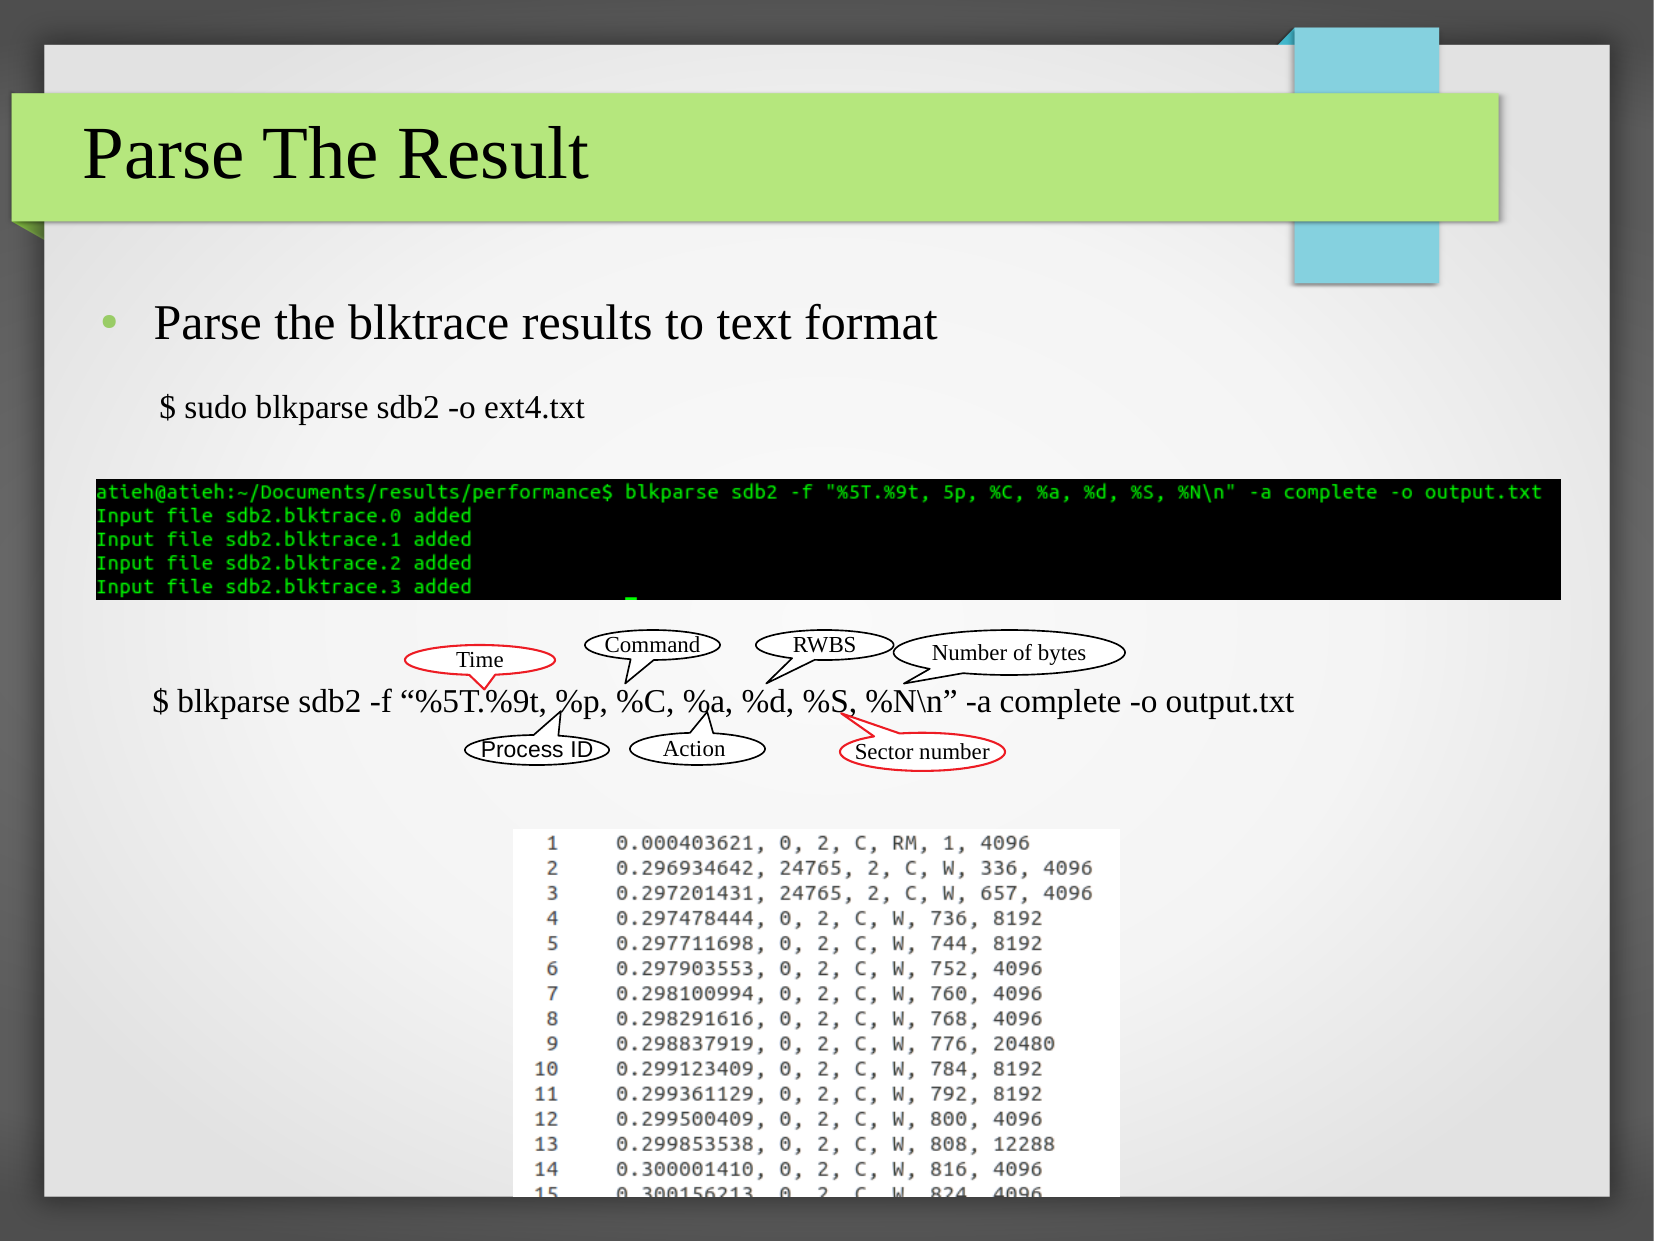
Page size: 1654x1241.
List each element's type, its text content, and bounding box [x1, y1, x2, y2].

text_box Sector number [840, 713, 1006, 771]
text_box Command [585, 630, 721, 684]
text_box Number of bytes [893, 630, 1126, 684]
text_box $ sudo blkparse sdb2 -o ext4.txt [144, 380, 626, 433]
text_box Process ID [465, 711, 610, 766]
list Parse the blktrace results to text format [82, 295, 1571, 1015]
text_box $ blkparse sdb2 -f “%5T.%9t, %p, %C, %a, %d, %S, %N\n” -a complete -o output.txt [137, 675, 1312, 727]
picture [0, 0, 1654, 1241]
text_box Time [405, 645, 556, 690]
text_box RWBS [755, 630, 894, 684]
text_box Action [630, 711, 766, 766]
title Parse The Result [82, 94, 1264, 213]
